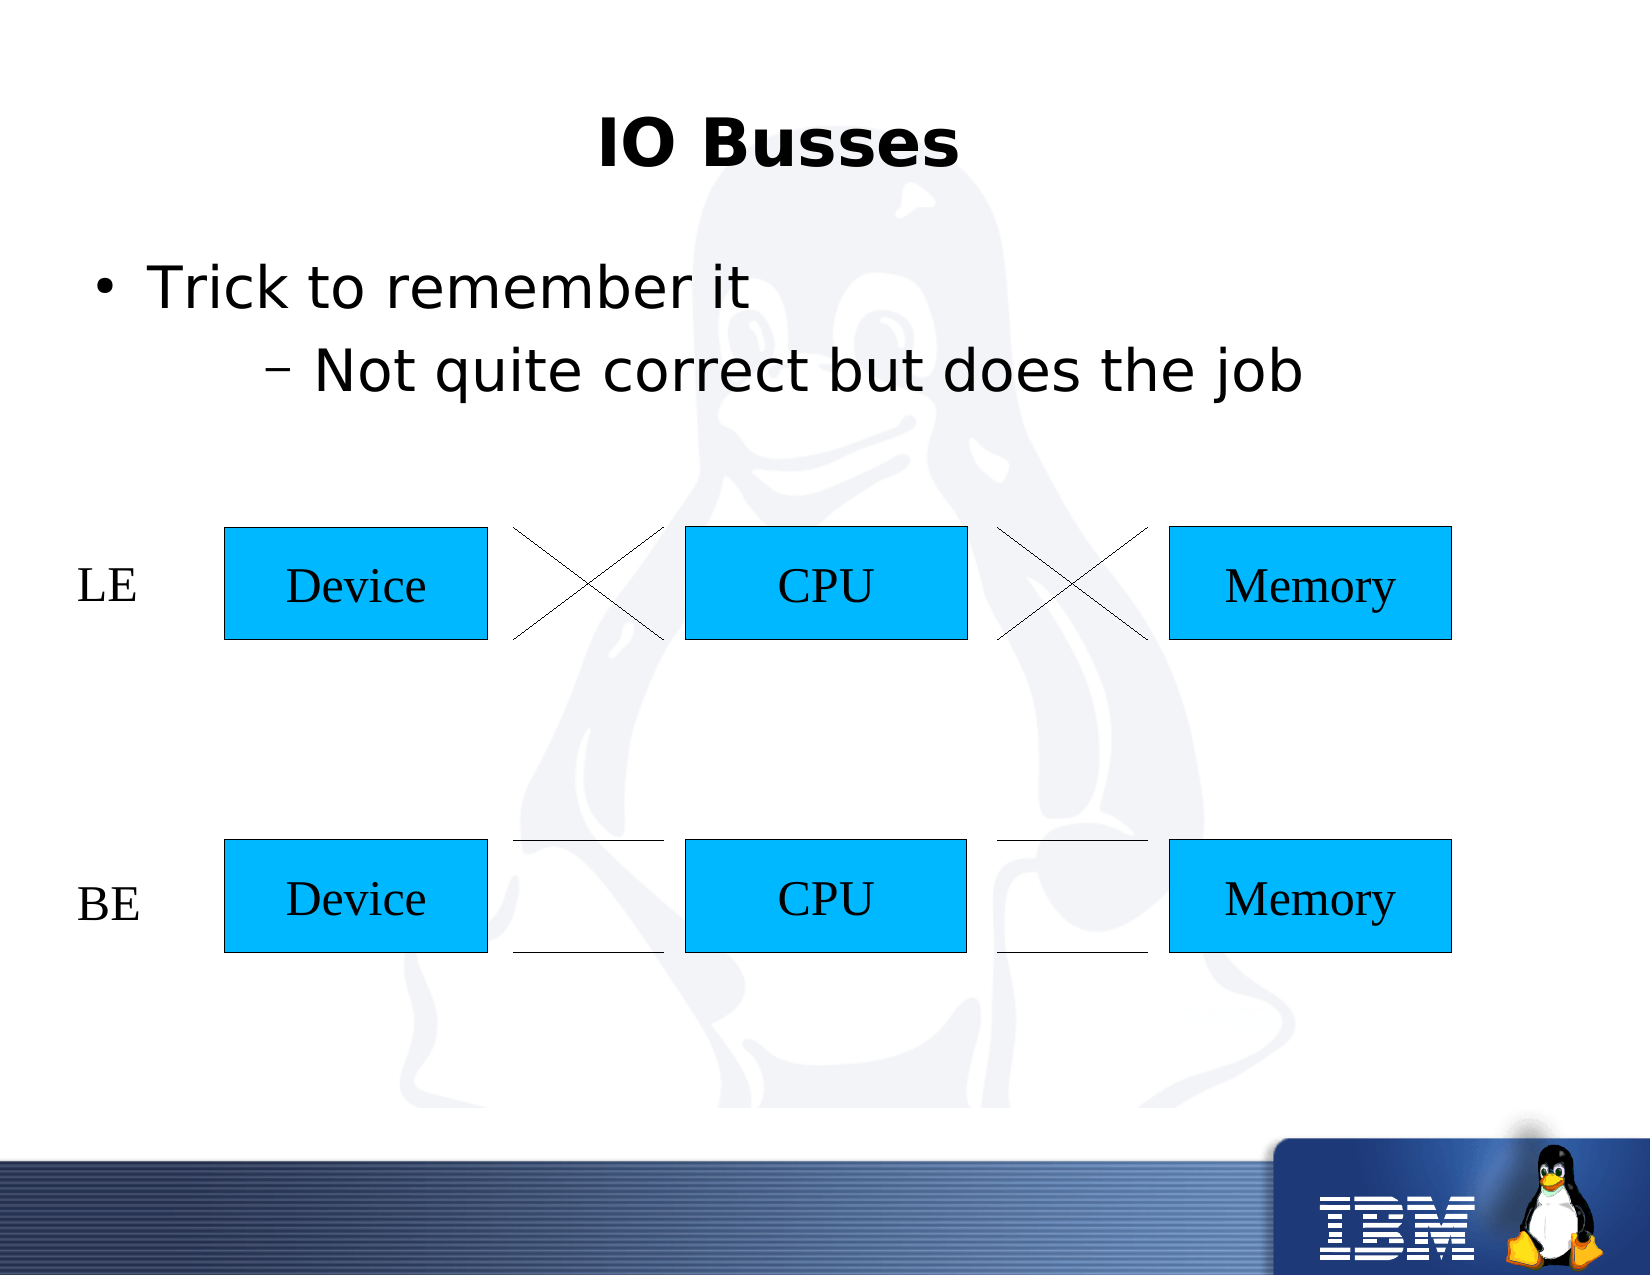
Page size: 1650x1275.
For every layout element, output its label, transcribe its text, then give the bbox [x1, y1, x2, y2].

text_box Device [224, 527, 488, 640]
text_box CPU [685, 526, 968, 640]
text_box BE [76, 871, 141, 927]
text_box LE [76, 552, 138, 608]
list Trick to remember it Not quite correct but does the job [76, 253, 1457, 1147]
text_box Device [224, 839, 488, 953]
text_box CPU [685, 839, 967, 953]
text_box Memory [1169, 526, 1452, 640]
text_box Memory [1169, 839, 1452, 953]
title IO Busses [76, 76, 1457, 211]
